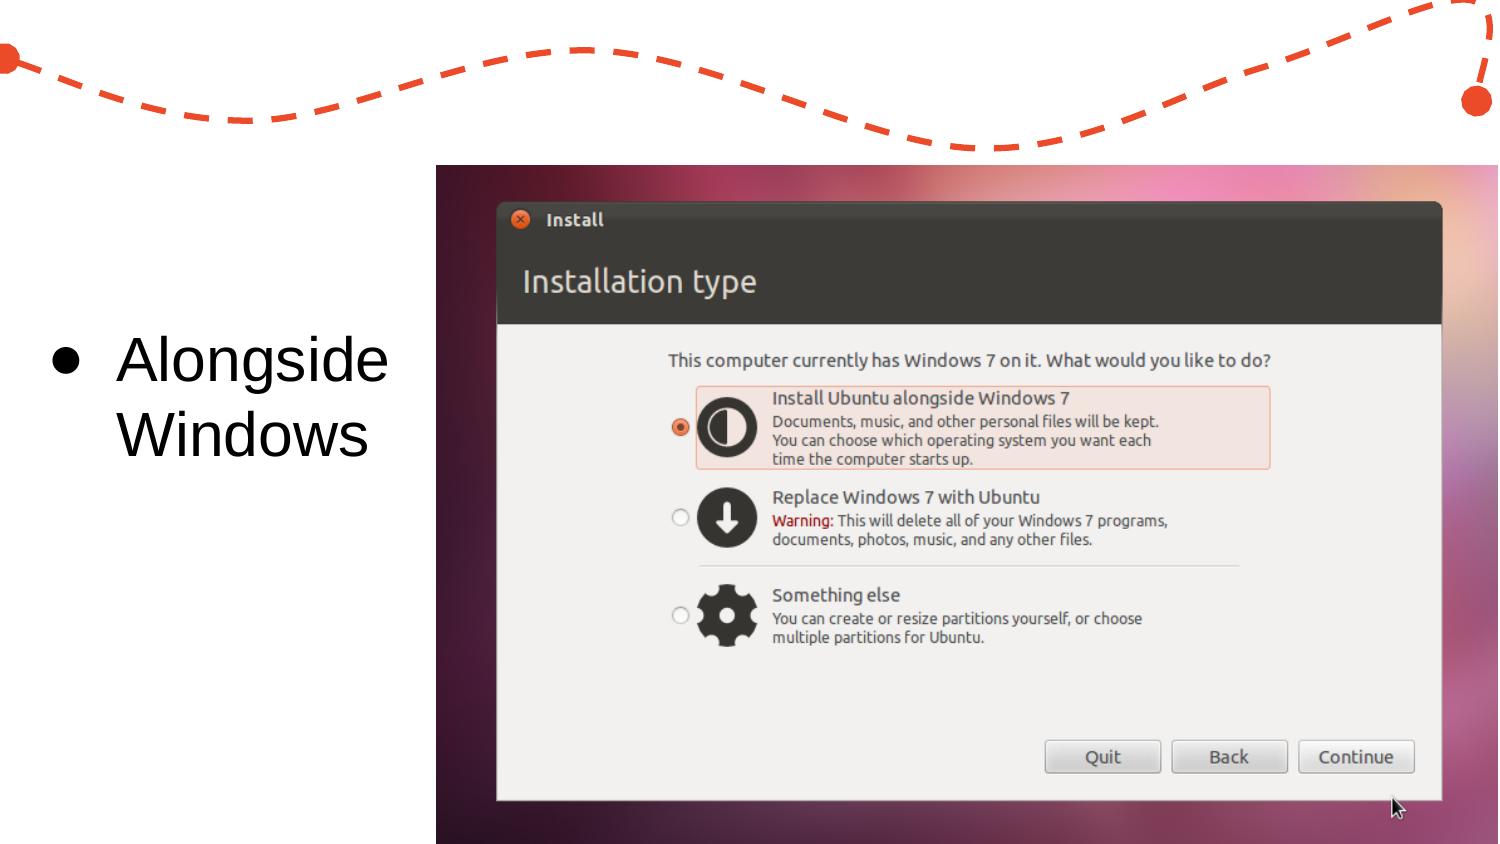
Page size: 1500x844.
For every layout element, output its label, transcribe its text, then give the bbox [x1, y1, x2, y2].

list Alongside Windows [26, 304, 436, 512]
picture [436, 165, 1498, 844]
